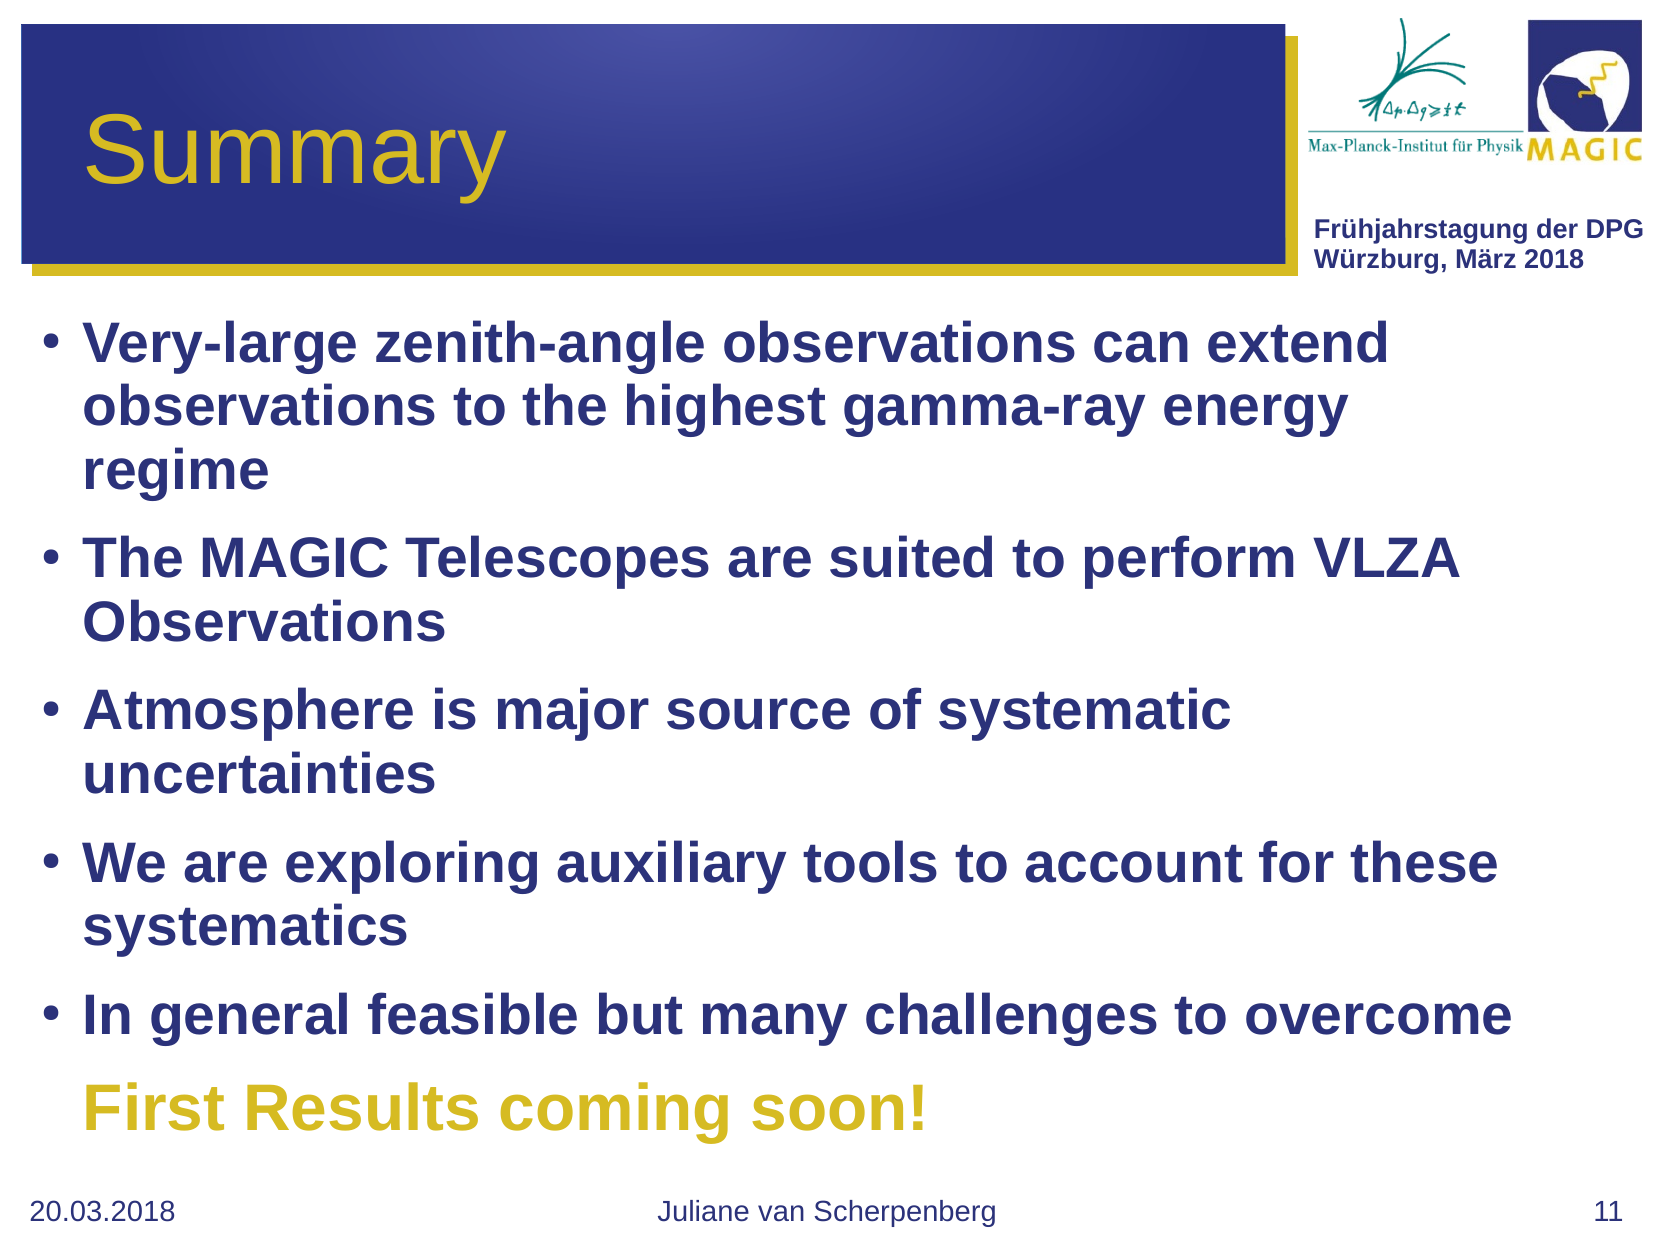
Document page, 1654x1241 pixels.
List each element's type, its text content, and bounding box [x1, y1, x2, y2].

picture [1527, 19, 1642, 165]
title Summary [82, 47, 1235, 252]
picture [1308, 18, 1524, 156]
list Very-large zenith-angle observations can extend observations to the highest gamma-ray energy regime The MAGIC Telescopes are suited to perform VLZA Observations Atmosphere is major source of systematic uncertainties We are exploring auxiliary tools to account for these systematics In general feasible but many challenges to overcome First Results coming soon! [26, 310, 1516, 1167]
